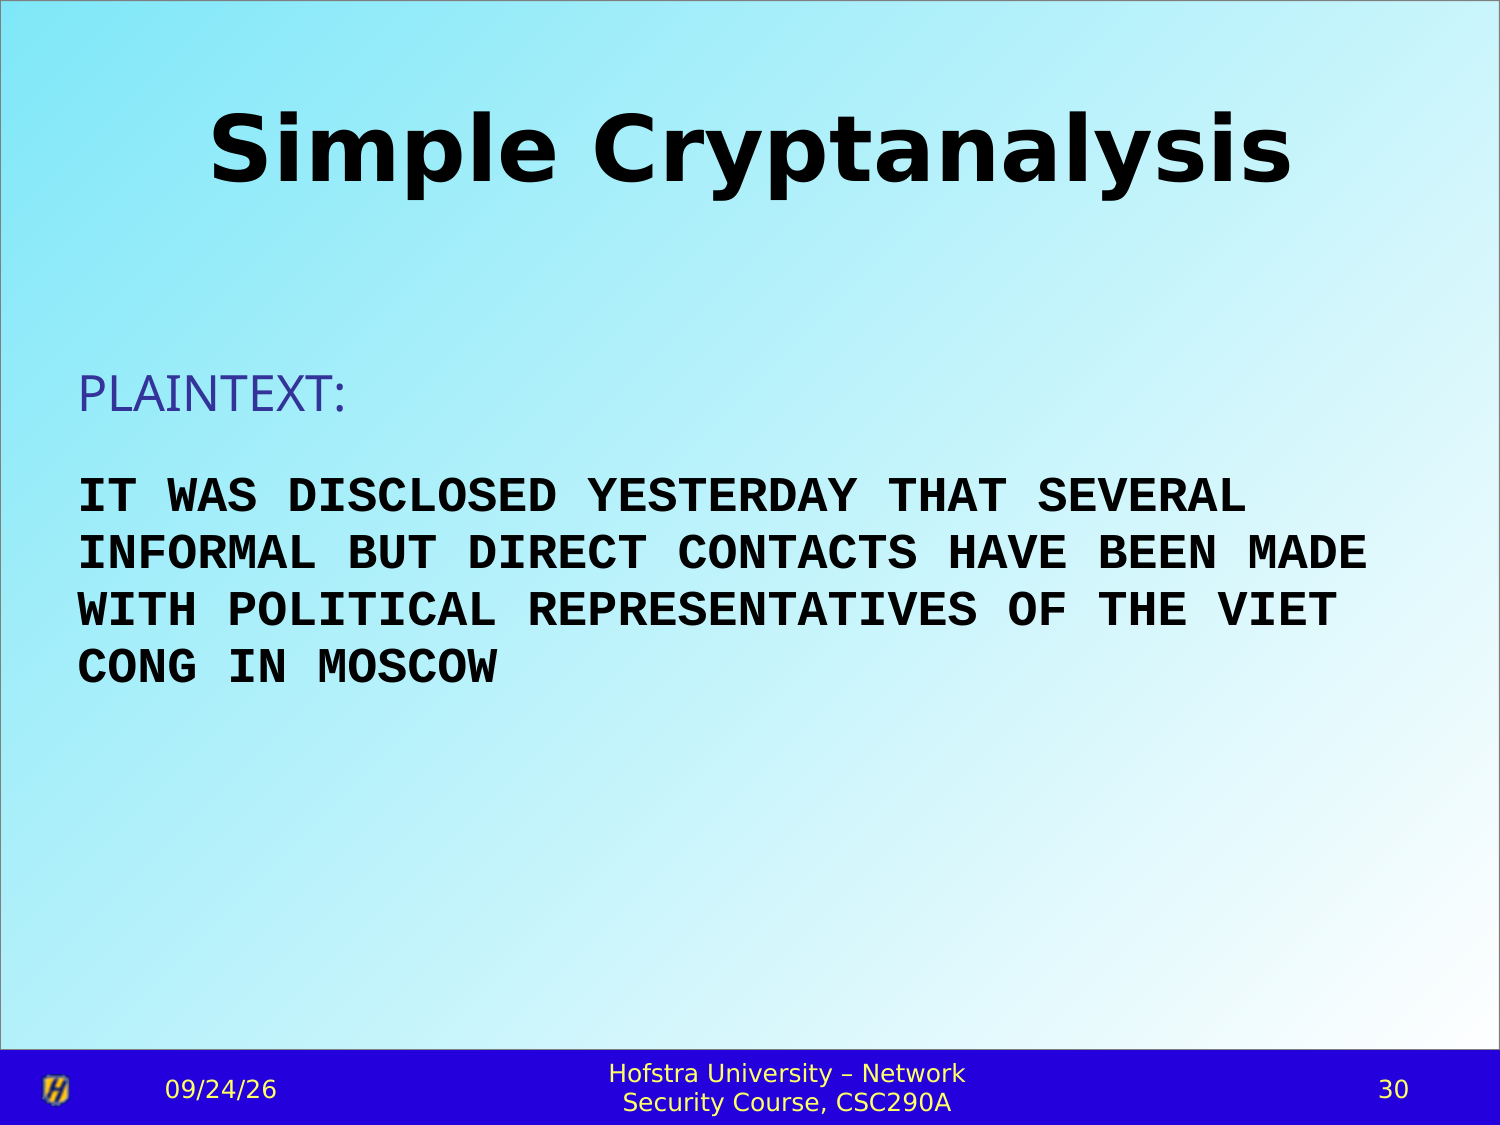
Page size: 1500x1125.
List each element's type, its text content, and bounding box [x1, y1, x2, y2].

title Simple Cryptanalysis [112, 88, 1391, 212]
text_box IT WAS DISCLOSED YESTERDAY THAT SEVERAL INFORMAL BUT DIRECT CONTACTS HAVE BEEN MADE WITH POLITICAL REPRESENTATIVES OF THE VIET CONG IN MOSCOW [62, 462, 1383, 705]
text_box PLAINTEXT: [62, 349, 362, 434]
picture [37, 1072, 76, 1110]
